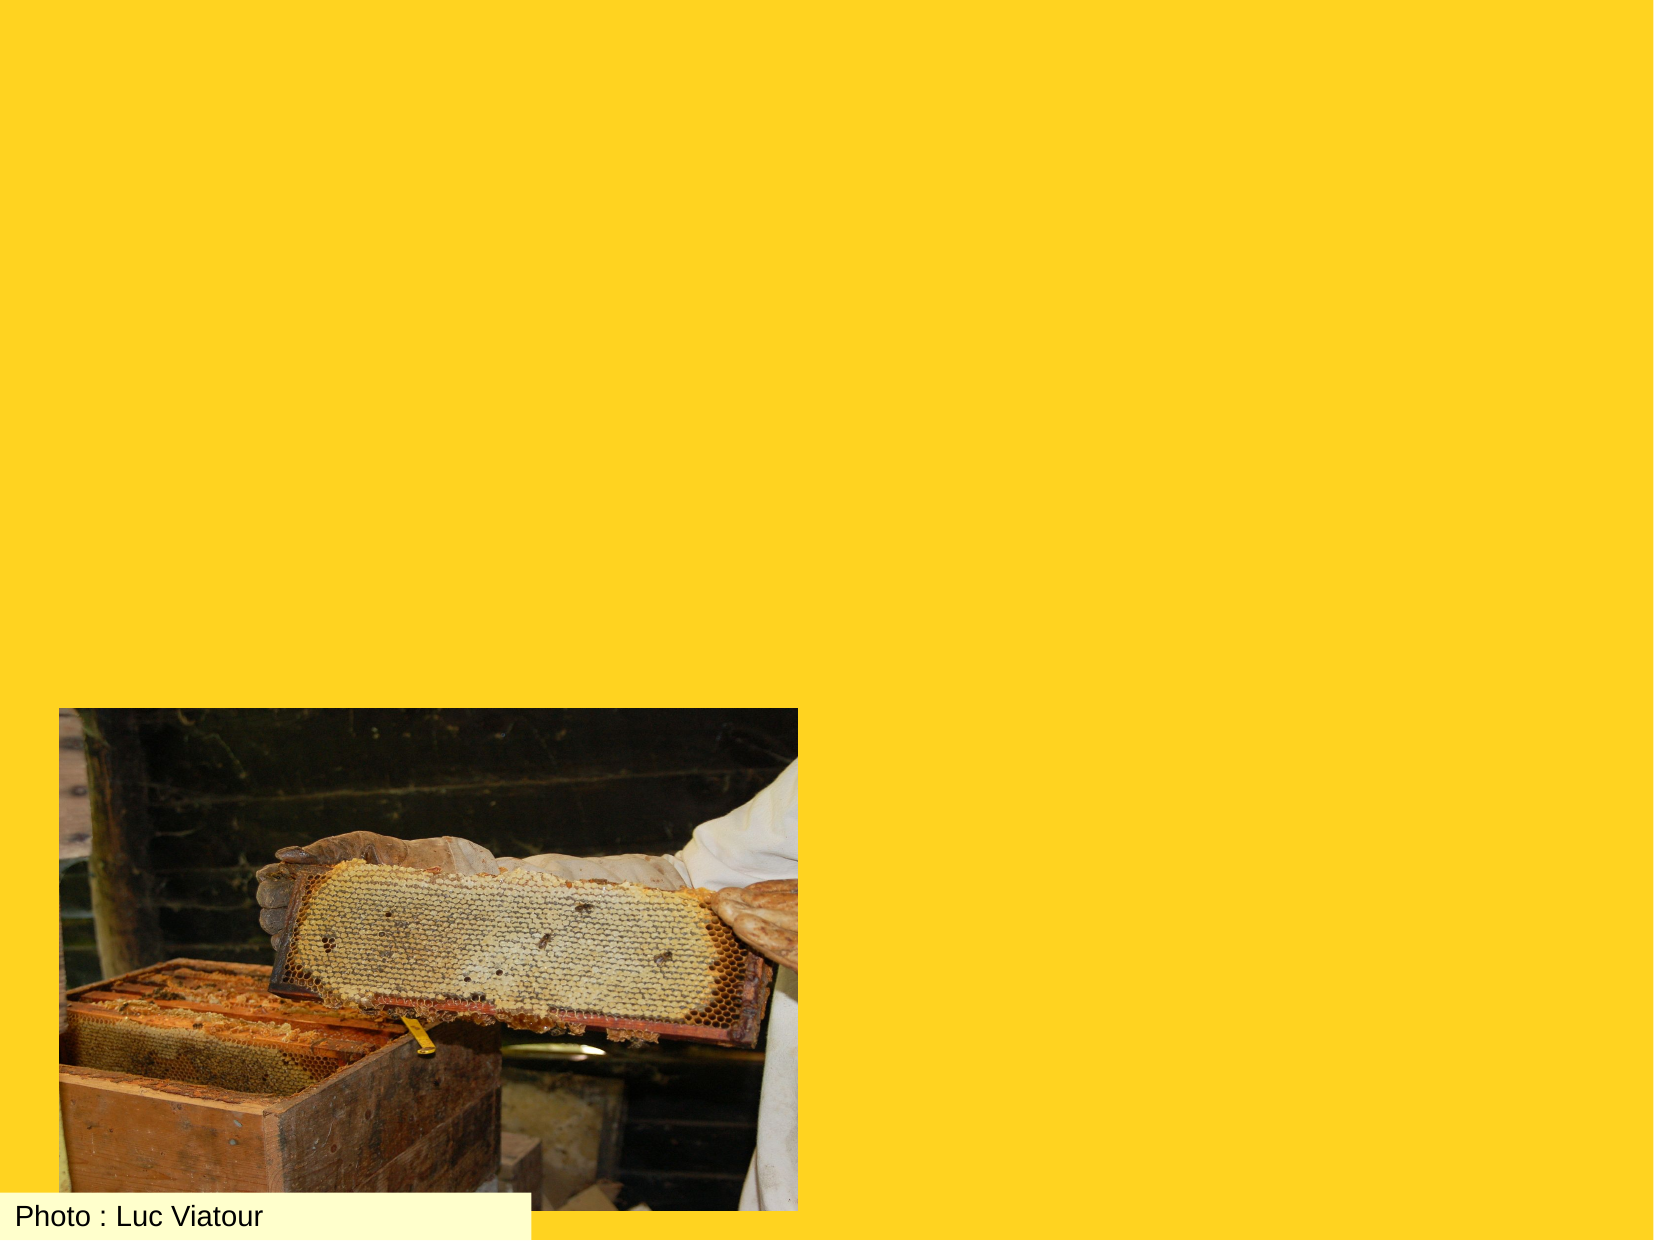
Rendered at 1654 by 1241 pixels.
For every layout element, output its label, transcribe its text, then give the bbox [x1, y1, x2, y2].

picture [59, 708, 798, 1211]
text_box Photo : Luc Viatour [0, 1192, 532, 1241]
